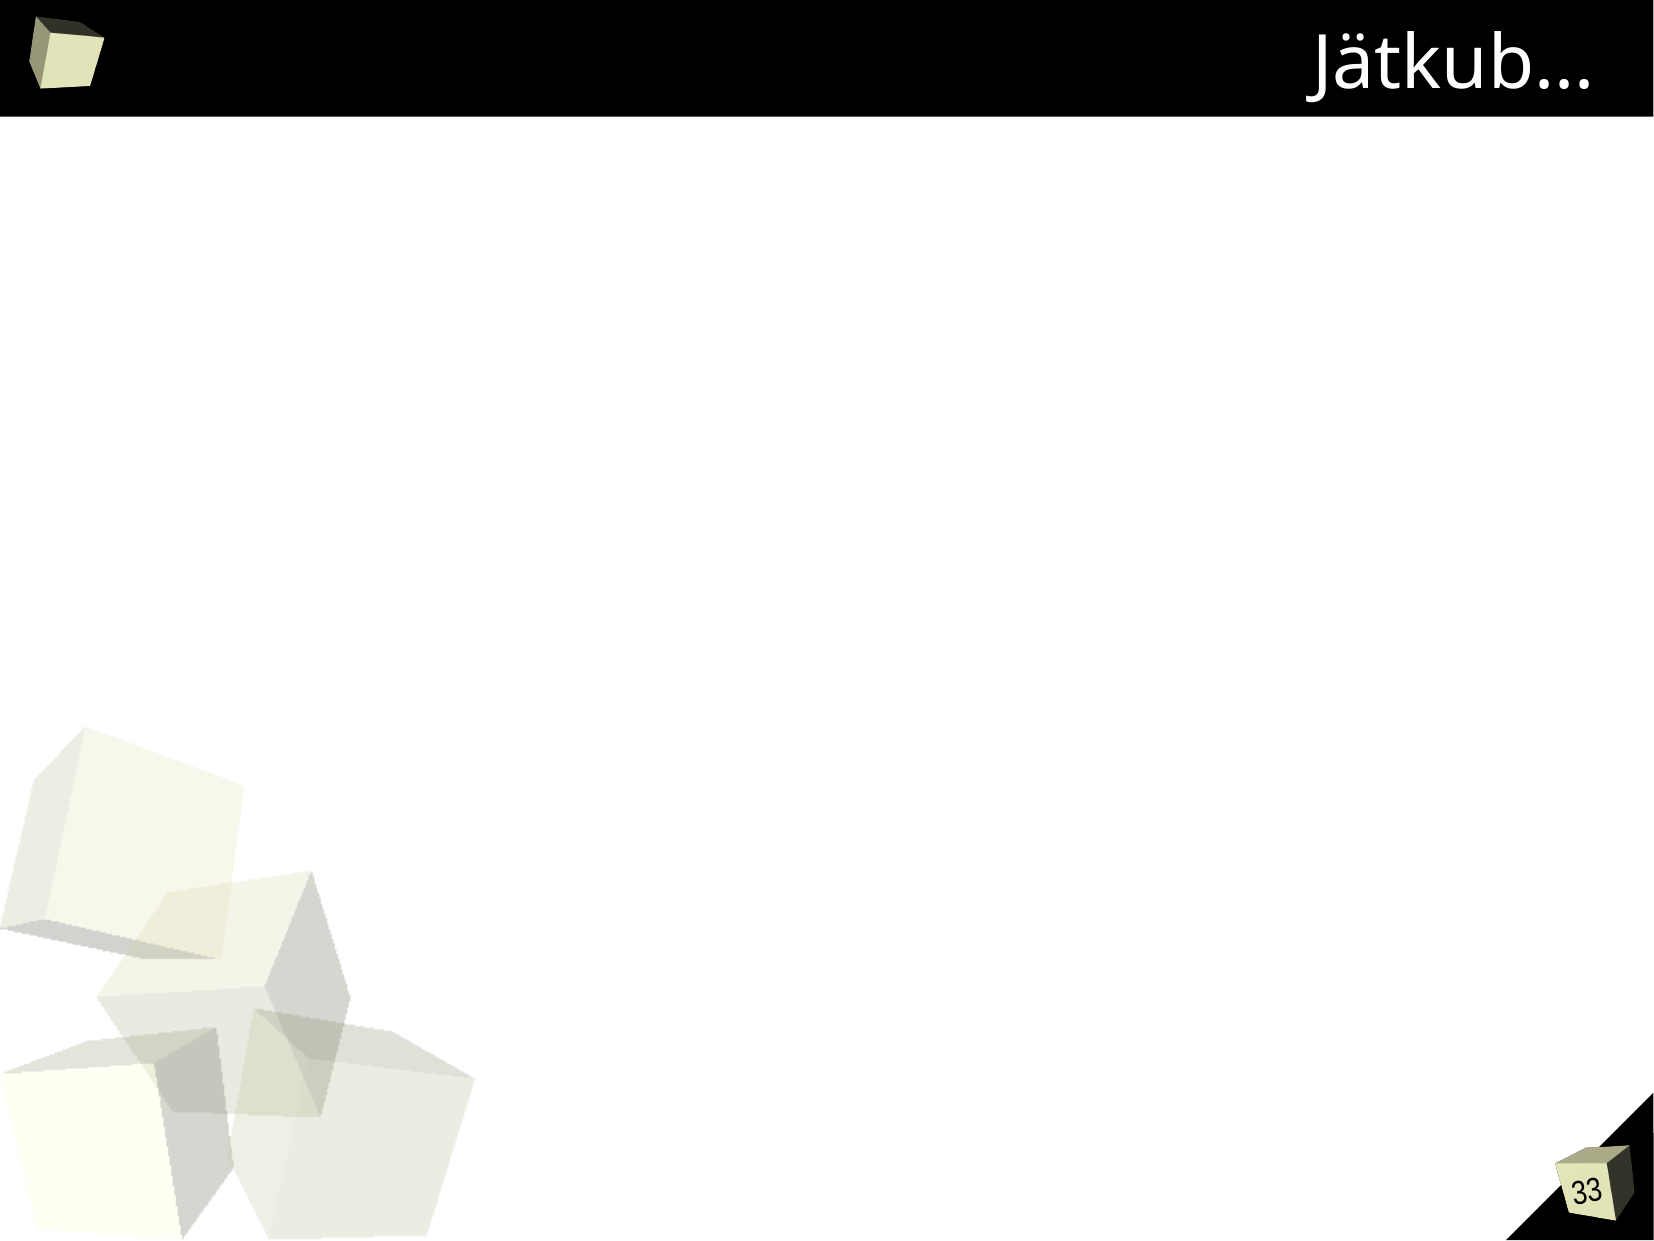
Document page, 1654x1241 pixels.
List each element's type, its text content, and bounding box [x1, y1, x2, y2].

title Jätkub... [118, 0, 1595, 119]
picture [0, 726, 477, 1241]
